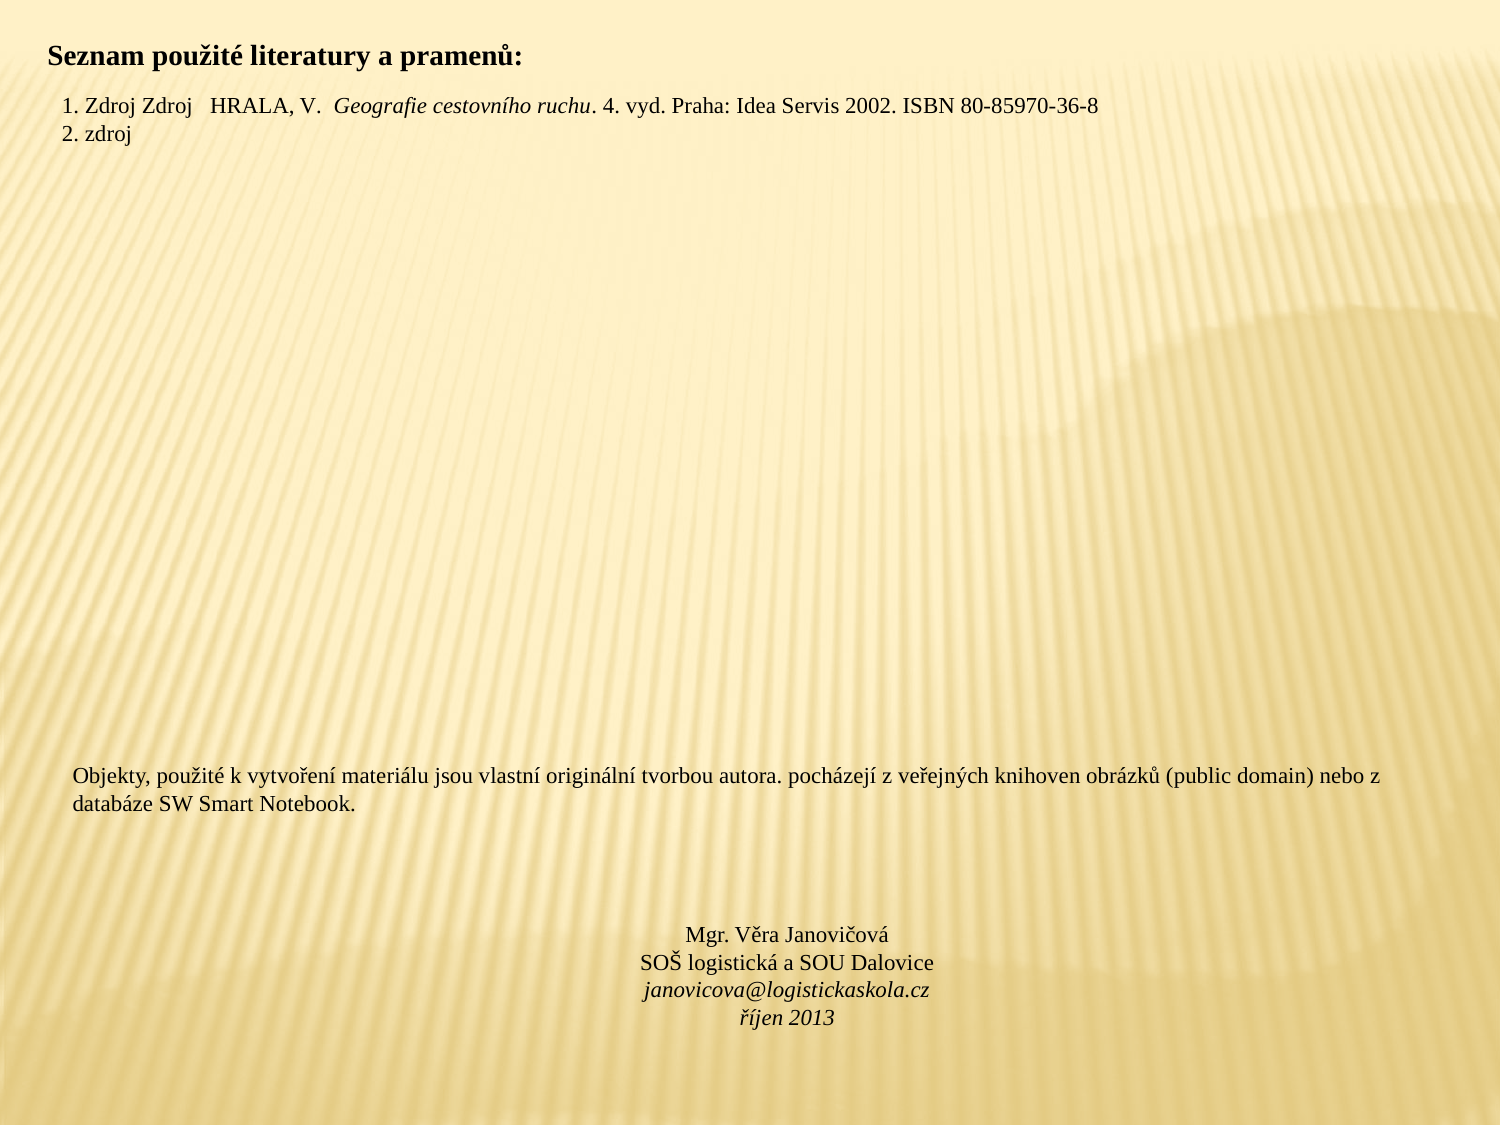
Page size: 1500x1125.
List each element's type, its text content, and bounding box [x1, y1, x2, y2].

text_box Seznam použité literatury a pramenů: [33, 29, 762, 79]
text_box Objekty, použité k vytvoření materiálu jsou vlastní originální tvorbou autora. pocházejí z veřejných knihoven obrázků (public domain) nebo z databáze SW Smart Notebook. [58, 753, 1442, 823]
text_box Mgr. Věra Janovičová SOŠ logistická a SOU Dalovice janovicova@logistickaskola.cz říjen 2013 [494, 913, 1080, 1041]
text_box 1. Zdroj Zdroj HRALA, V. Geografie cestovního ruchu. 4. vyd. Praha: Idea Servis 2002. ISBN 80-85970-36-8 2. zdroj [48, 84, 1310, 154]
